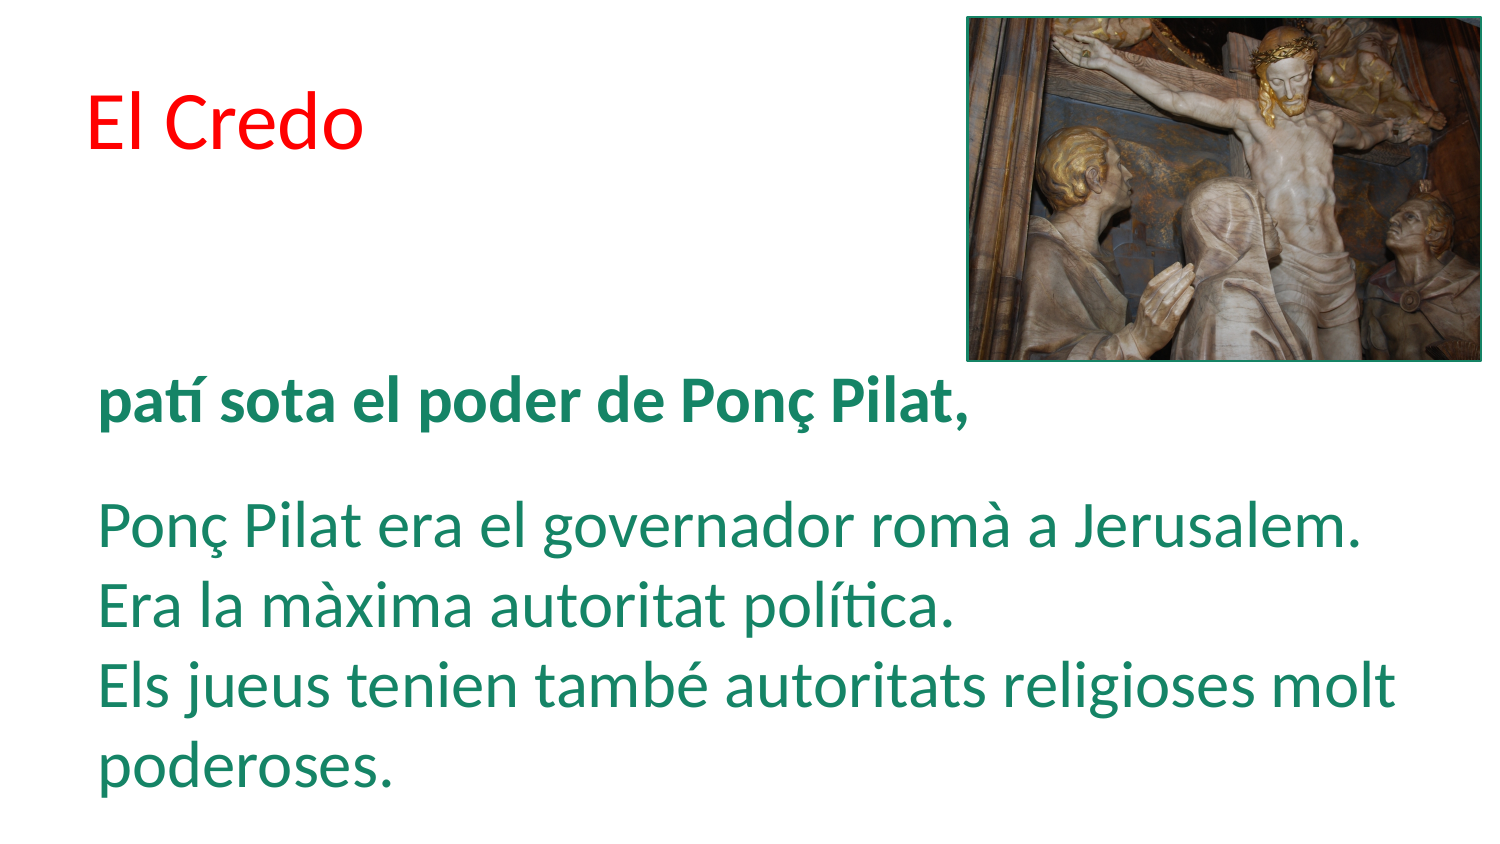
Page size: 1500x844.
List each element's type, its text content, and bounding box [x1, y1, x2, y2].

text_box patí sota el poder de Ponç Pilat, Ponç Pilat era el governador romà a Jerusalem. Era la màxima autoritat política. Els jueus tenien també autoritats religioses molt poderoses. [82, 348, 1453, 801]
picture [968, 17, 1481, 361]
text_box El Credo [70, 59, 638, 158]
